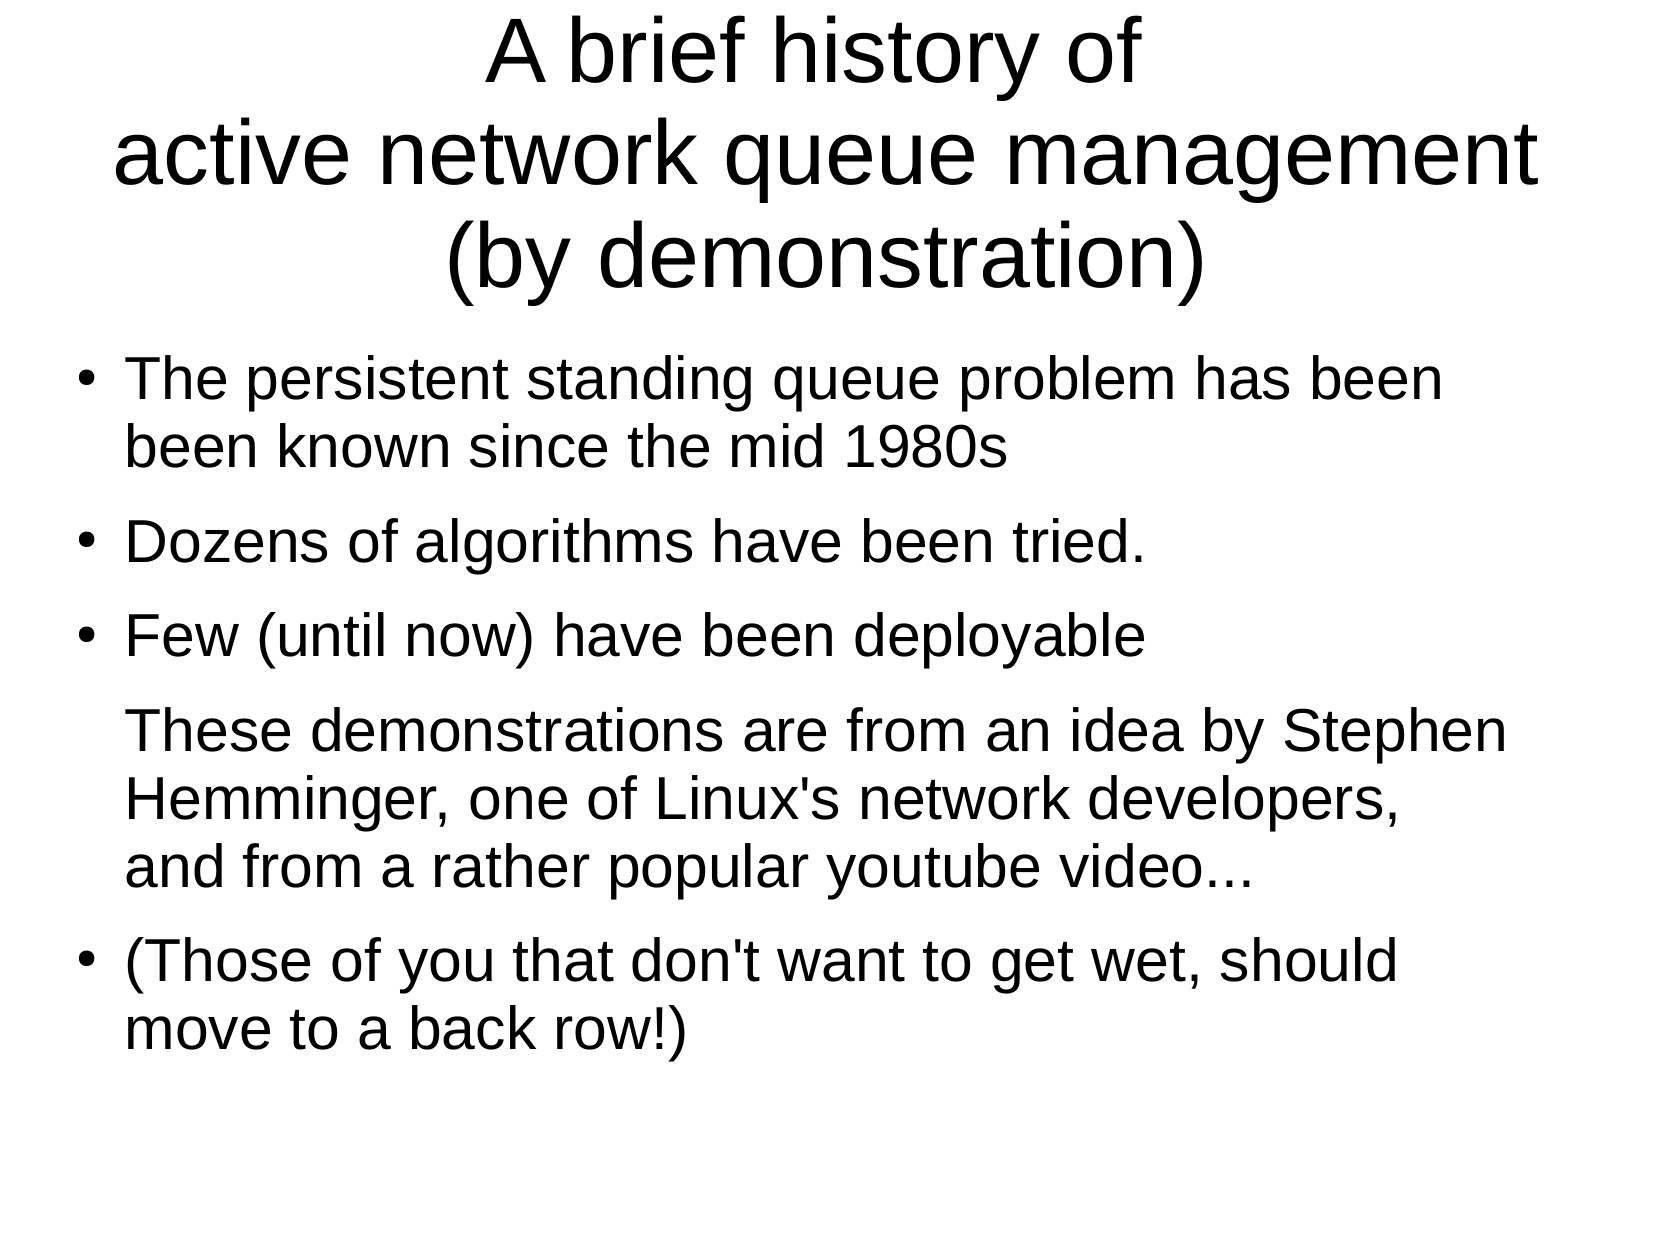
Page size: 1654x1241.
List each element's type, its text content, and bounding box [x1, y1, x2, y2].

list The persistent standing queue problem has been been known since the mid 1980s Dozens of algorithms have been tried. Few (until now) have been deployable These demonstrations are from an idea by Stephen Hemminger, one of Linux's network developers, and from a rather popular youtube video... (Those of you that don't want to get wet, should move to a back row!) [60, 345, 1516, 1065]
title A brief history of active network queue management (by demonstration) [82, 0, 1571, 307]
